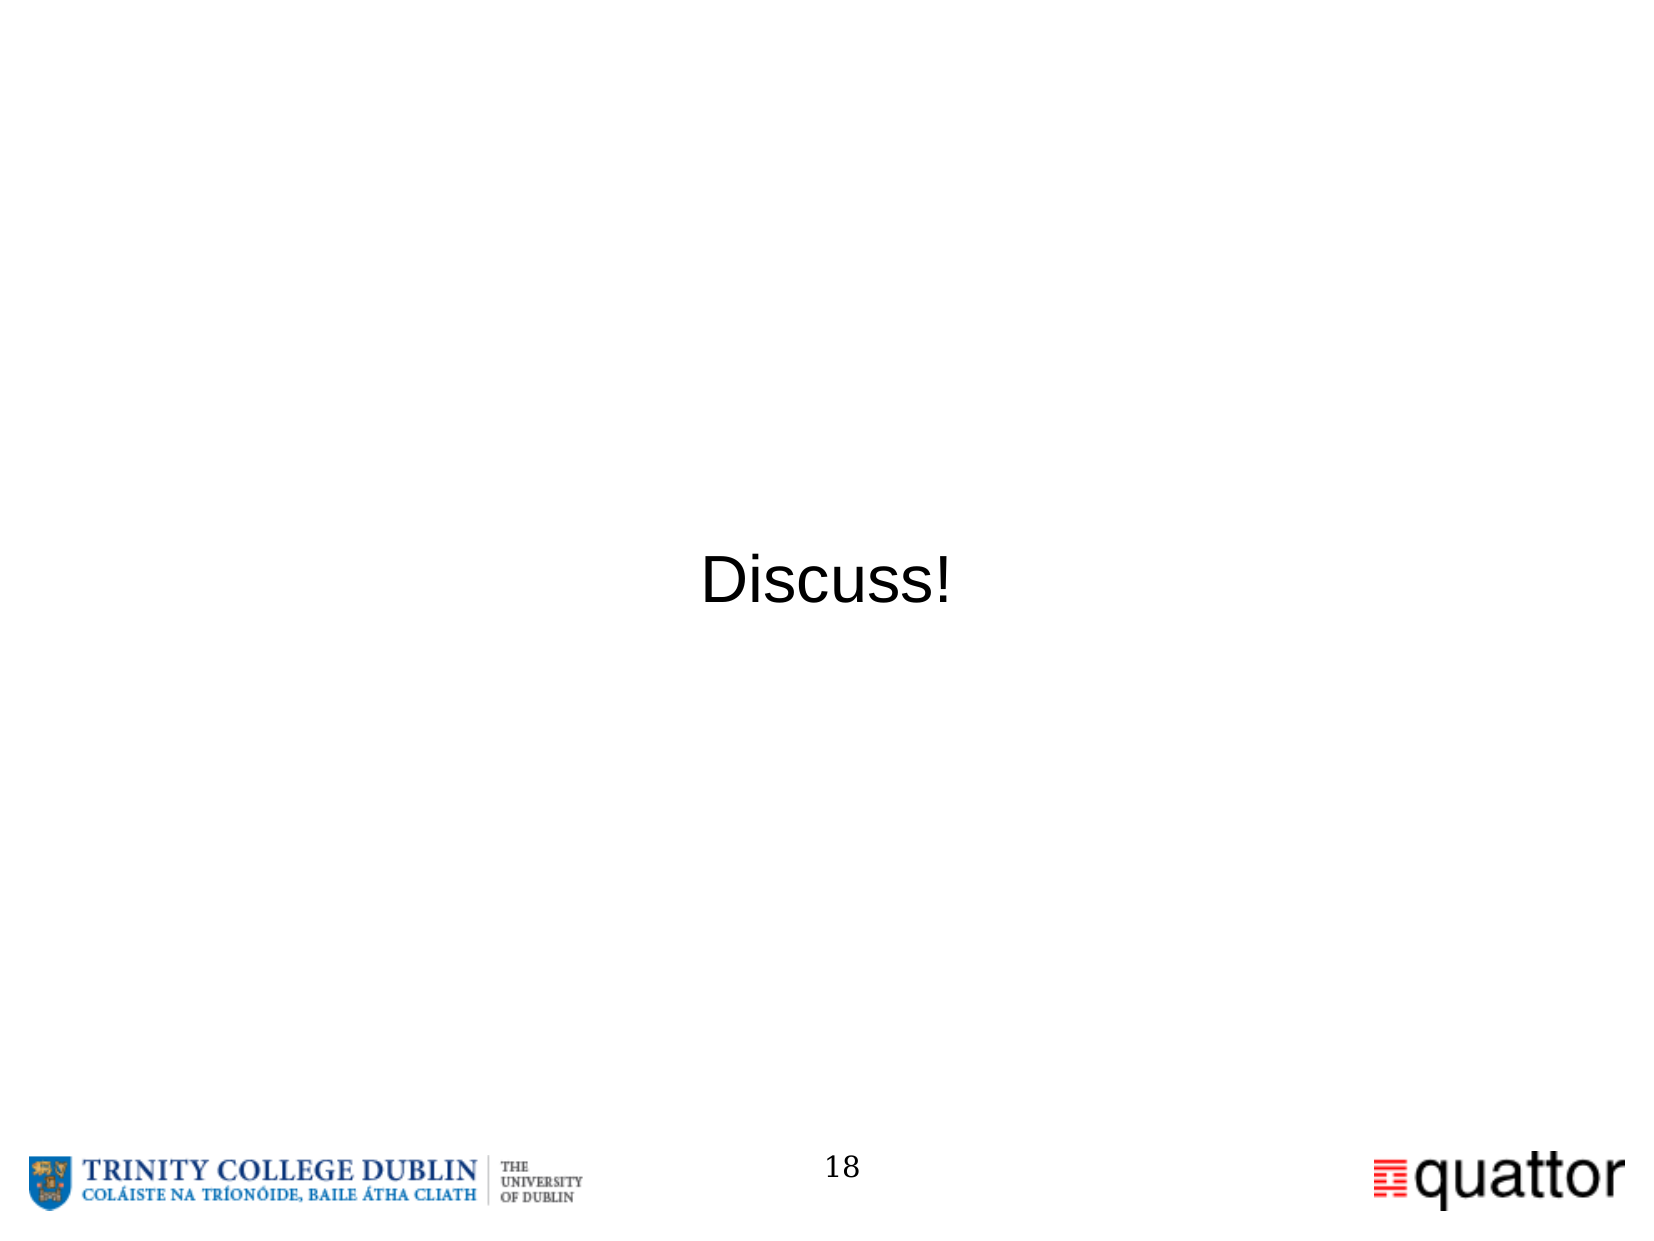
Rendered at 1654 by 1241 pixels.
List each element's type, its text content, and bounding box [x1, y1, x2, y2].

subtitle Discuss! [82, 56, 1571, 1102]
picture [1374, 1151, 1625, 1211]
picture [29, 1155, 588, 1211]
